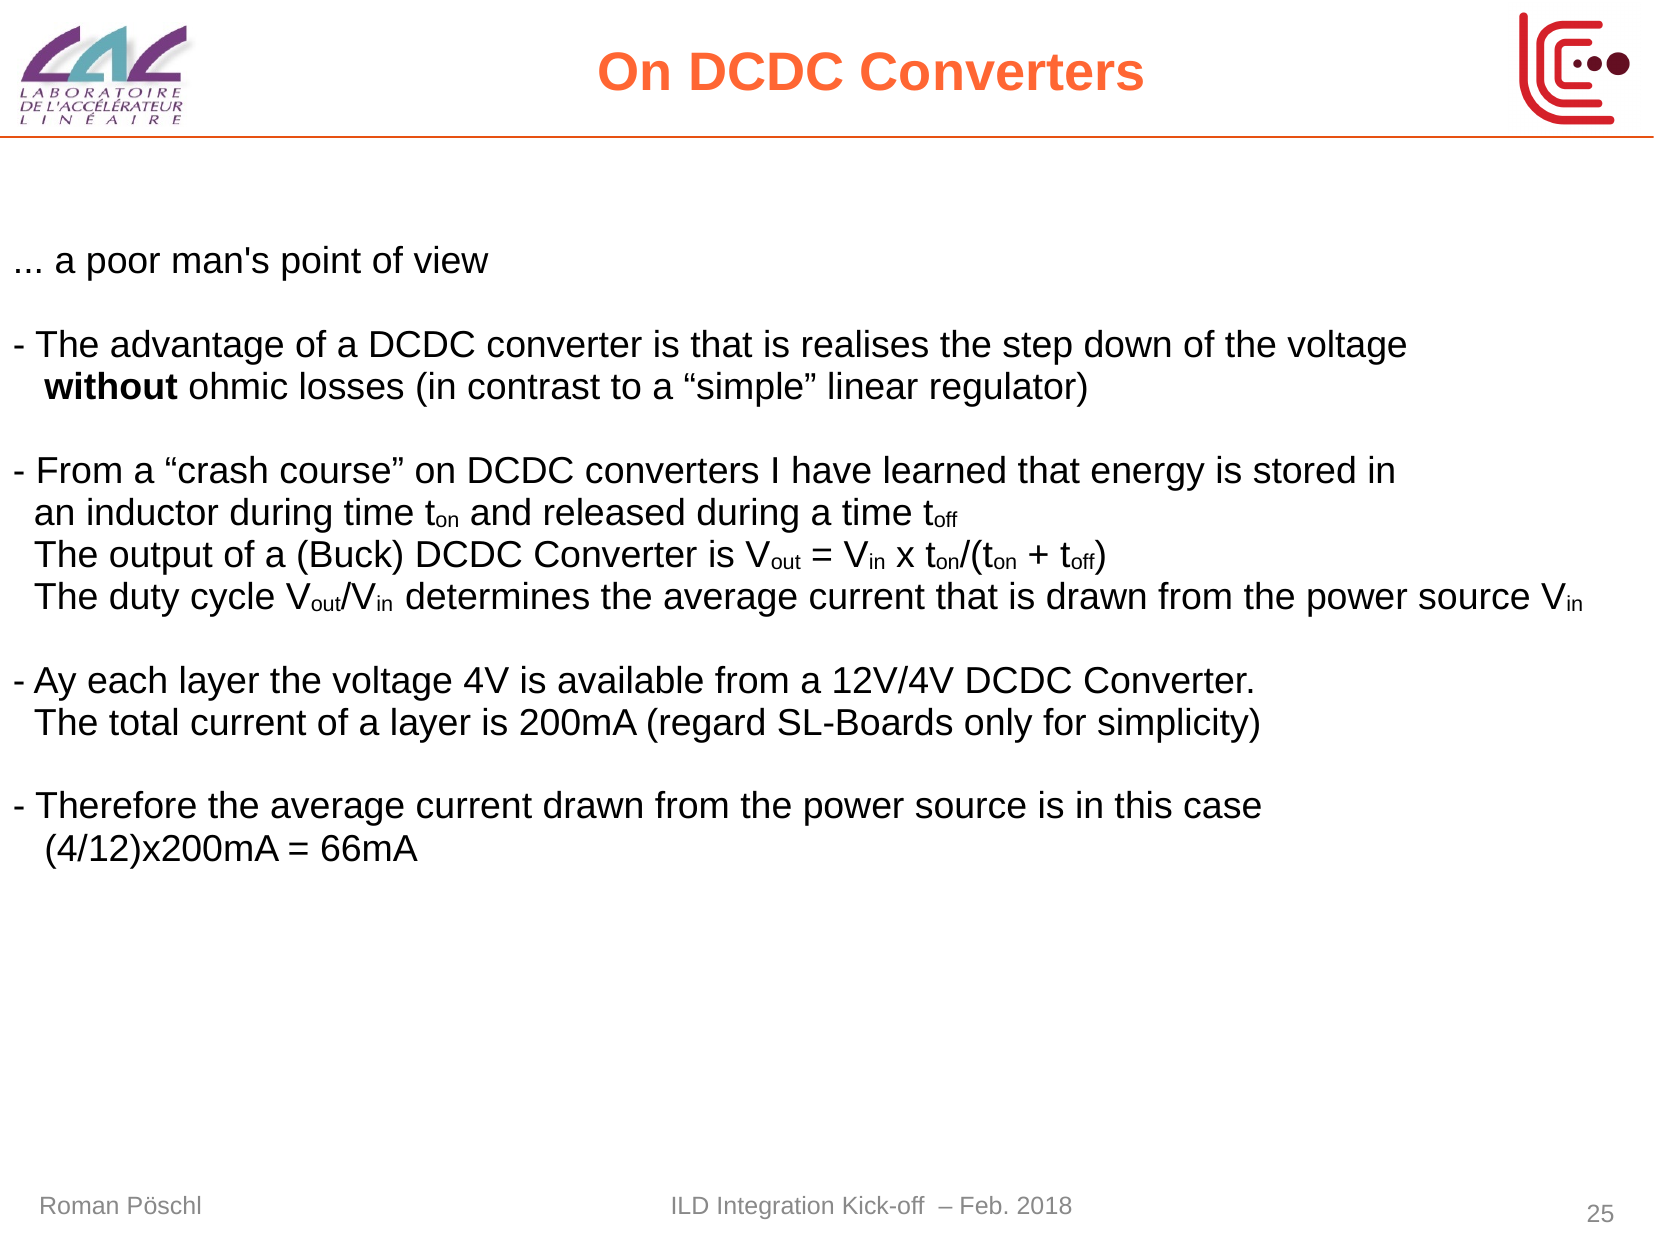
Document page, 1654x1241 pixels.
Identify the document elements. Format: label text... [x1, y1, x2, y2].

picture [17, 22, 199, 127]
picture [1508, 2, 1641, 135]
text_box ... a poor man's point of view - The advantage of a DCDC converter is that is realises the step down of the voltage without ohmic losses (in contrast to a “simple” linear regulator) - From a “crash course” on DCDC converters I have learned that energy is stored in an inductor during time ton and released during a time toff The output of a (Buck) DCDC Converter is Vout = Vin x ton/(ton + toff) The duty cycle Vout/Vin determines the average current that is drawn from the power source Vin - Ay each layer the voltage 4V is available from a 12V/4V DCDC Converter. The total current of a layer is 200mA (regard SL-Boards only for simplicity) - Therefore the average current drawn from the power source is in this case (4/12)x200mA = 66mA [0, 231, 1654, 1241]
title On DCDC Converters [128, 29, 1617, 113]
